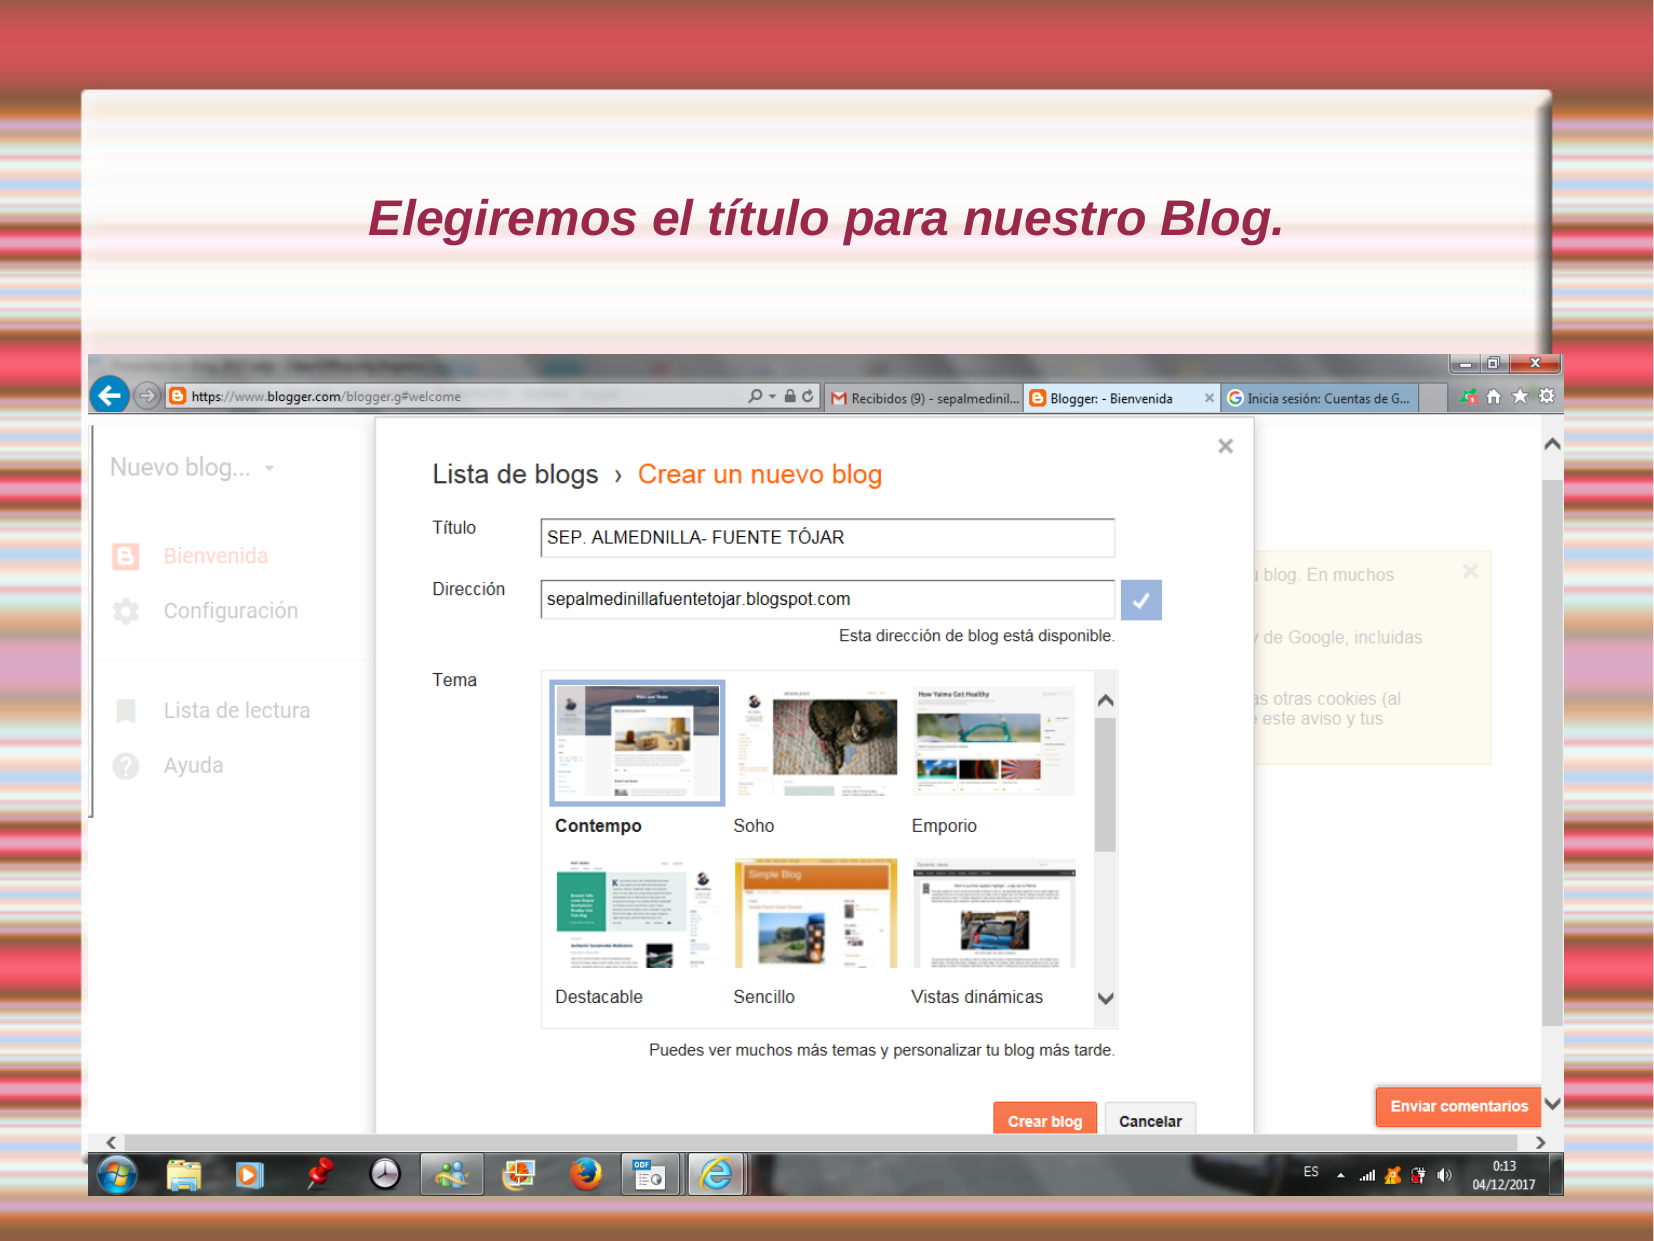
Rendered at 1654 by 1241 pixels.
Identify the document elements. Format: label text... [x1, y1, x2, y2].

title Elegiremos el título para nuestro Blog. [121, 114, 1534, 322]
picture [0, 0, 1654, 1241]
